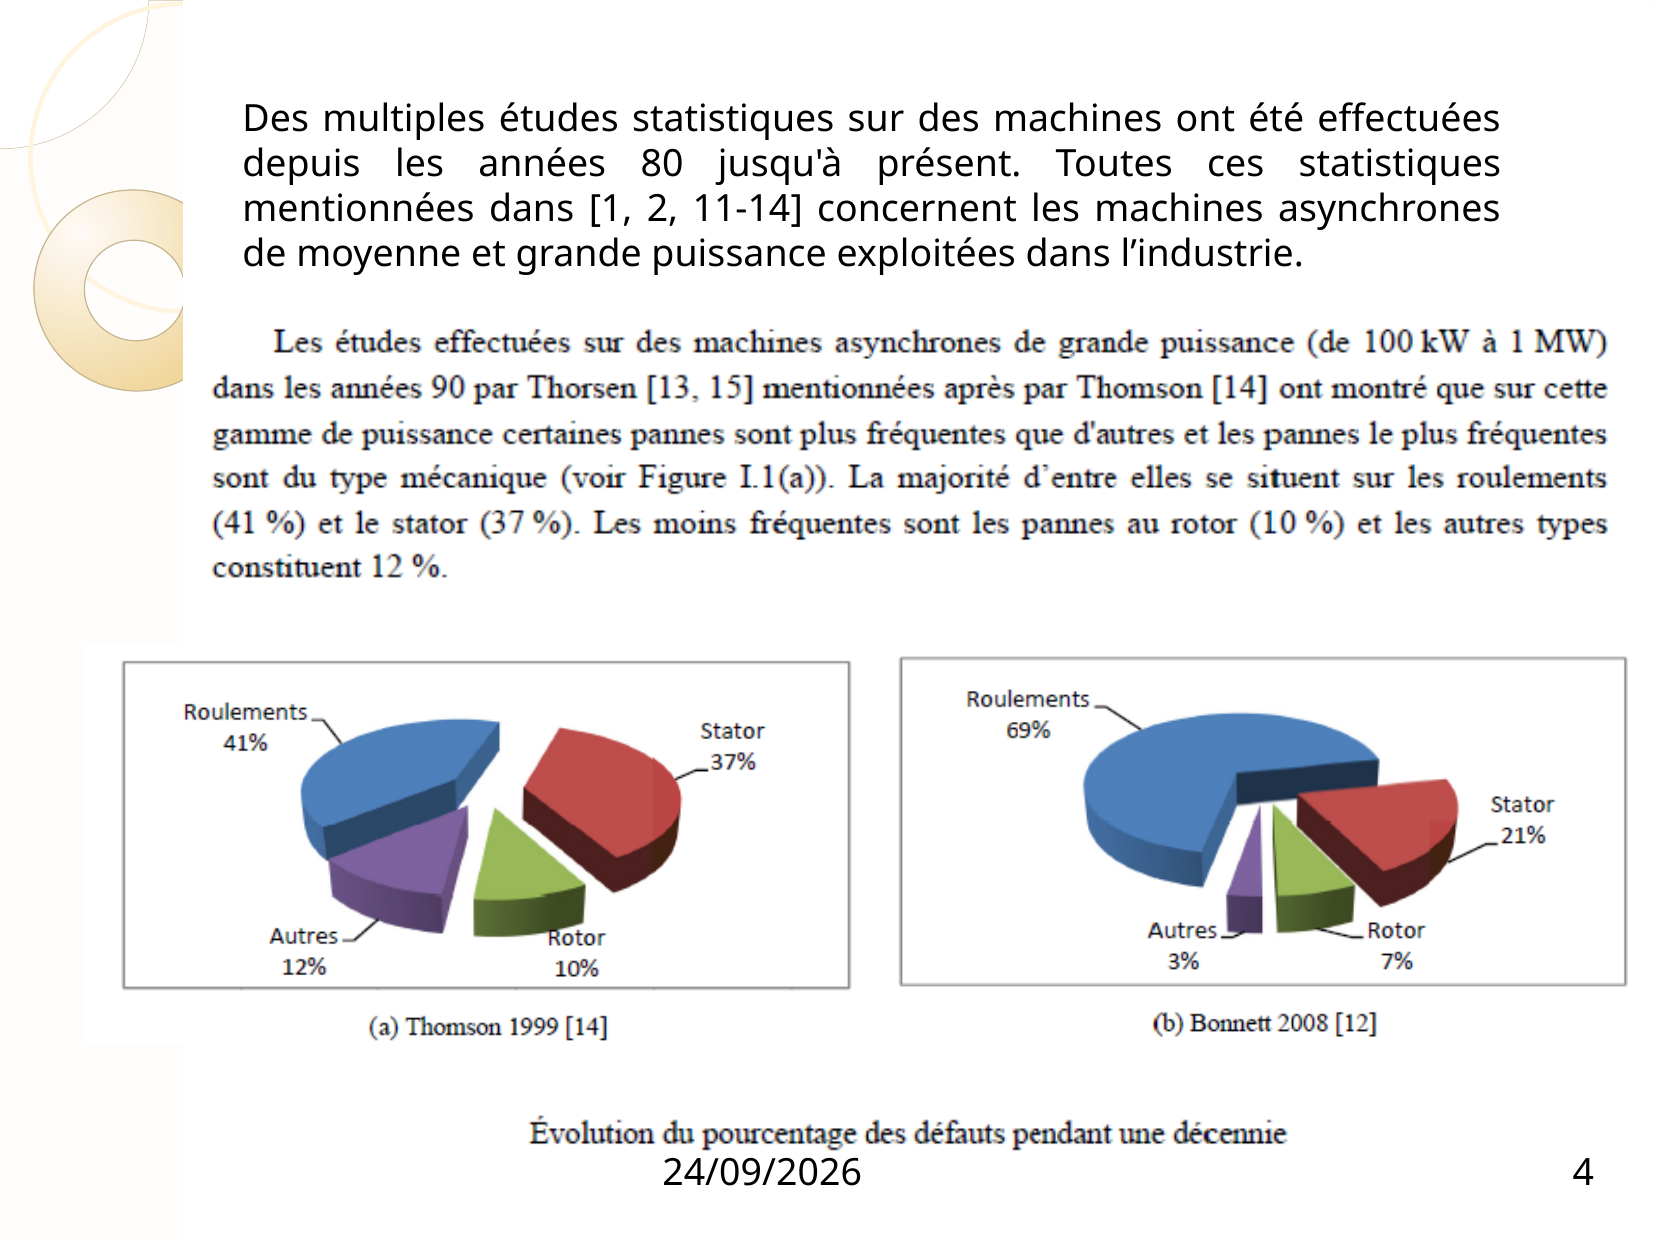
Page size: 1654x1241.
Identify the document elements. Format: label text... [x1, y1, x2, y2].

picture [84, 646, 1647, 1044]
picture [527, 1110, 1296, 1159]
picture [188, 307, 1641, 588]
text_box Des multiples études statistiques sur des machines ont été effectuées depuis les années 80 jusqu'à présent. Toutes ces statistiques mentionnées dans [1, 2, 11-14] concernent les machines asynchrones de moyenne et grande puissance exploitées dans l’industrie. [227, 86, 1517, 281]
slide_number <numéro> [1557, 1140, 1641, 1227]
slide_number 02/07/2018 [647, 1140, 1034, 1227]
